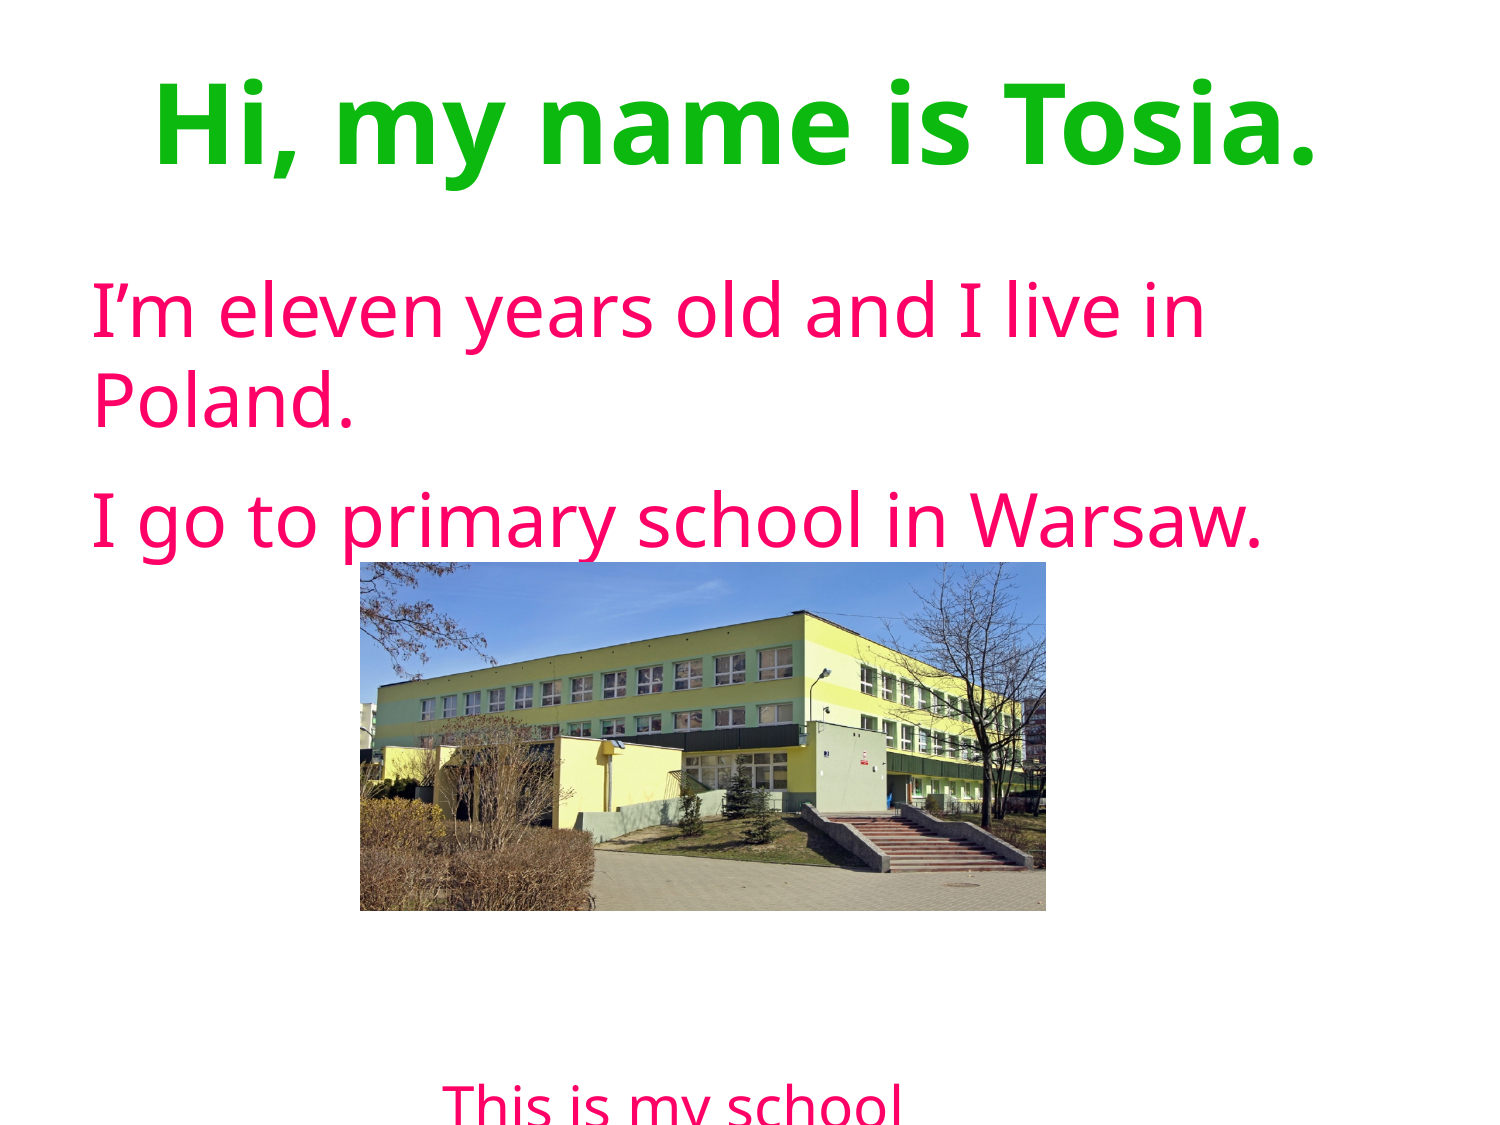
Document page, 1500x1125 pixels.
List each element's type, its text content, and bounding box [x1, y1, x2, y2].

list I’m eleven years old and I live in Poland. I go to primary school in Warsaw. This is my school [76, 255, 1427, 1028]
title Hi, my name is Tosia. [75, 45, 1425, 233]
picture [360, 562, 1046, 911]
